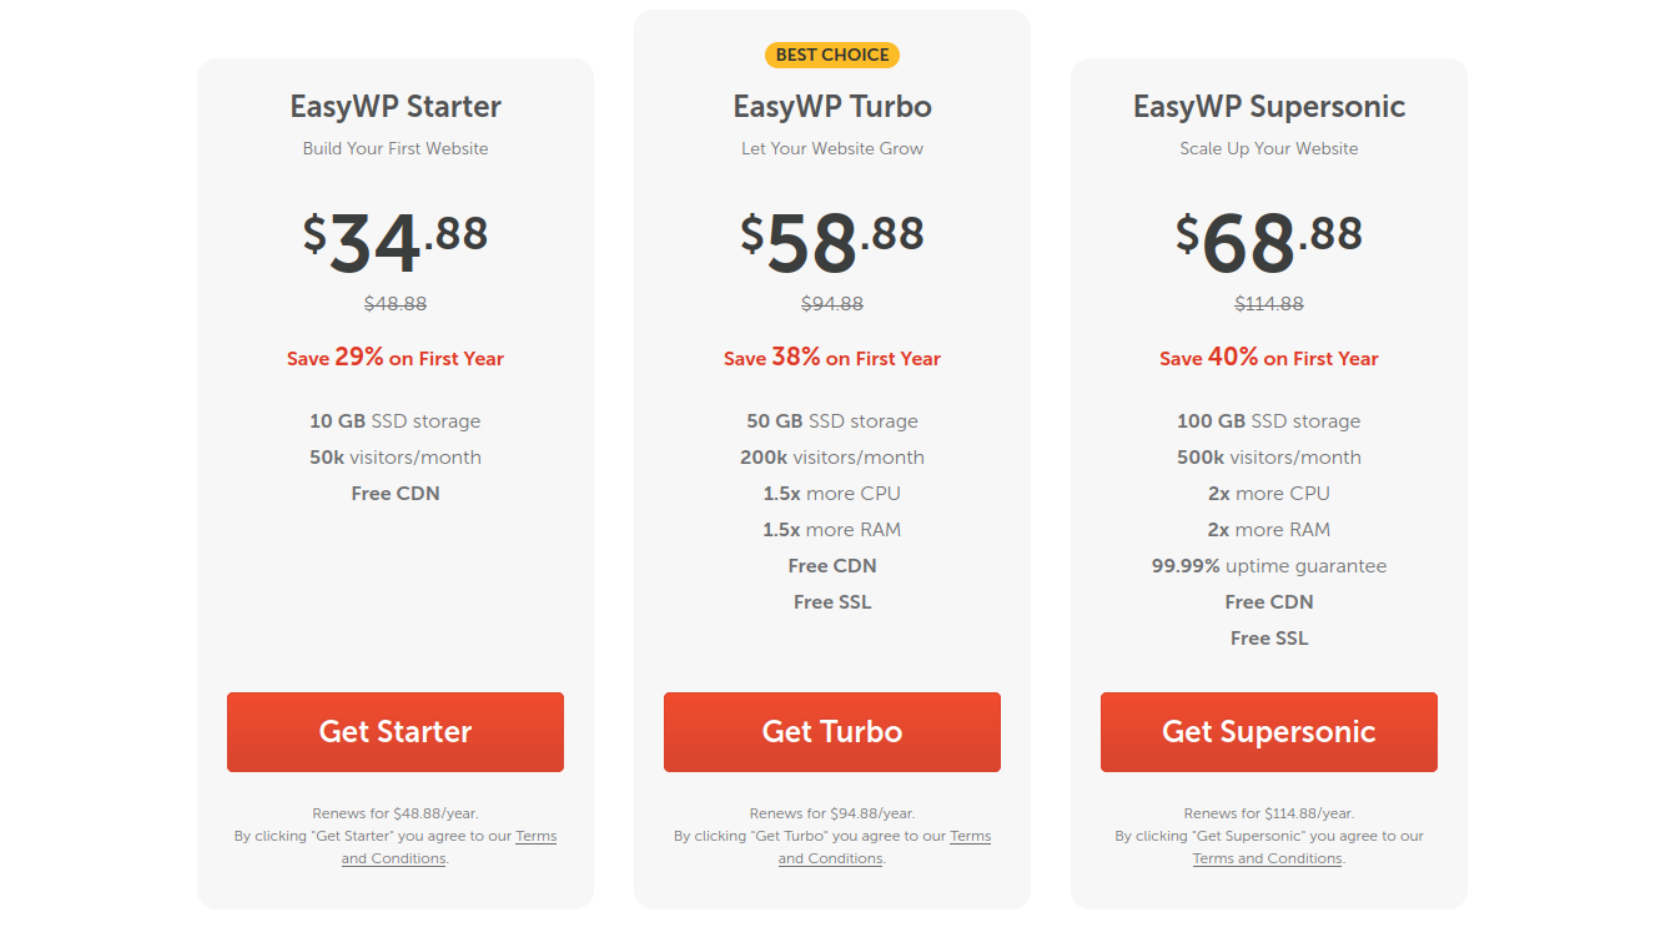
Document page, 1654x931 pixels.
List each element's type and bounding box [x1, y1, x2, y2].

picture [151, 1, 1509, 931]
